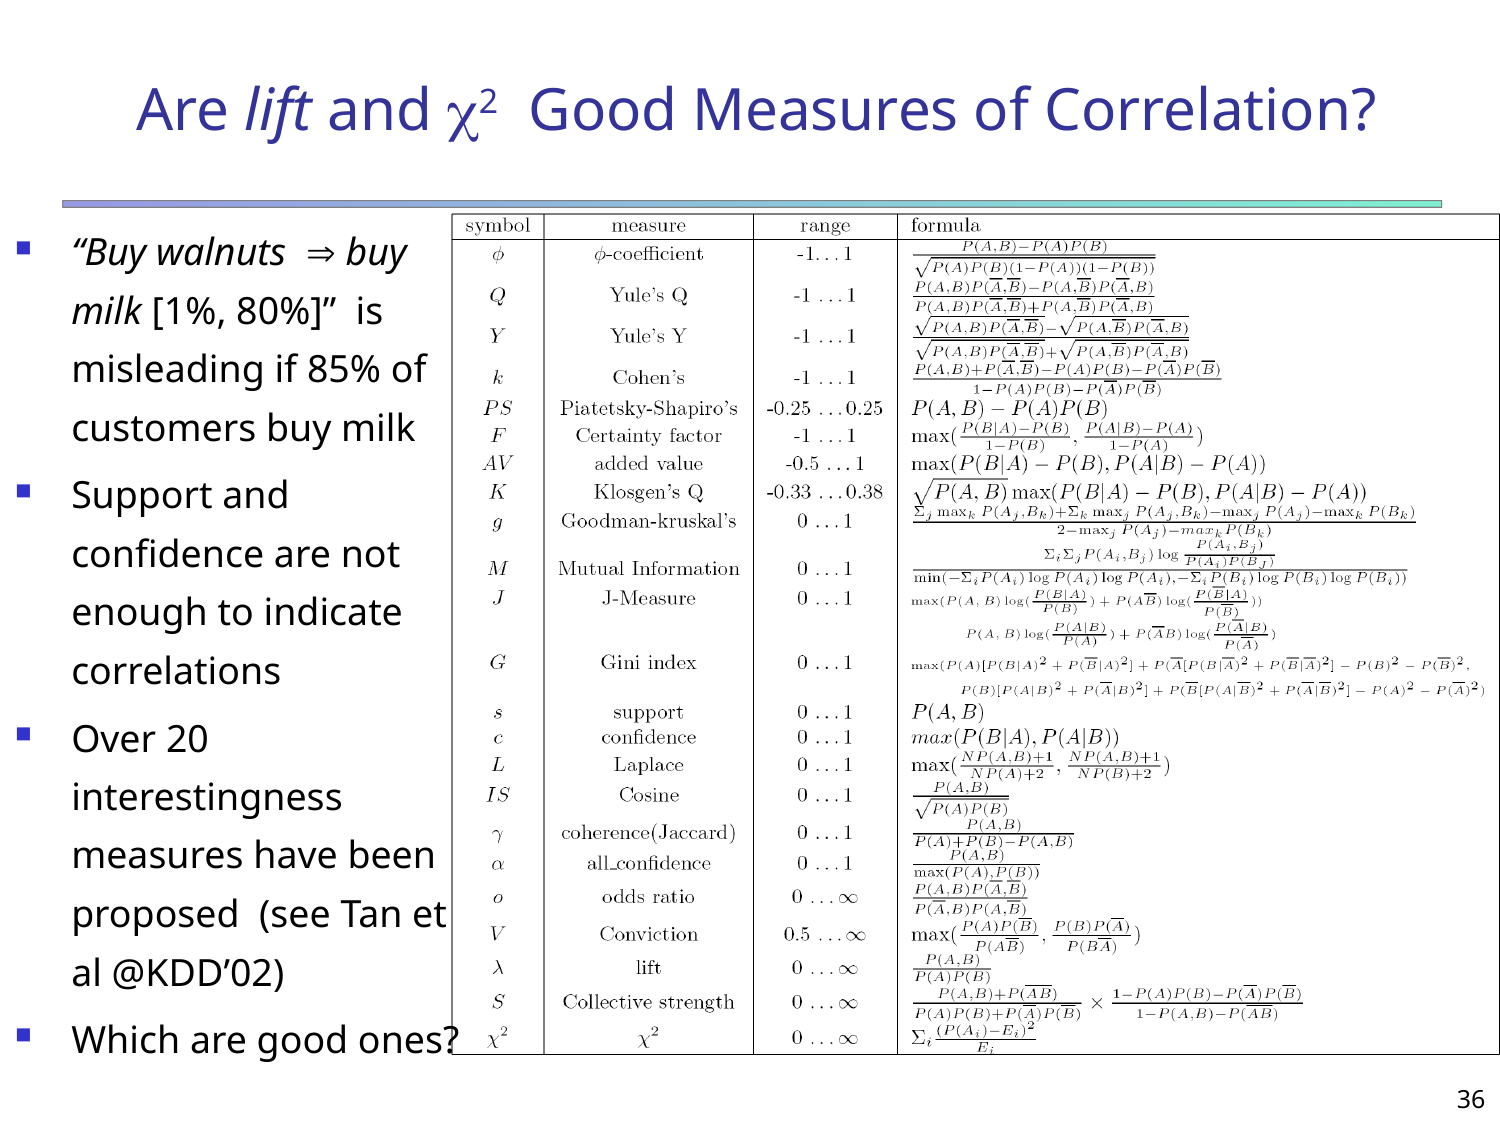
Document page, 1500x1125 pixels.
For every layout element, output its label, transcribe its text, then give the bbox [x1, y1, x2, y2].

text_box [488, 212, 1500, 1057]
list “Buy walnuts  buy milk [1%, 80%]” is misleading if 85% of customers buy milk Support and confidence are not enough to indicate correlations Over 20 interestingness measures have been proposed (see Tan et al @KDD’02) Which are good ones? [0, 207, 488, 1114]
text_box <number> [1187, 1062, 1500, 1125]
title Are lift and 2 Good Measures of Correlation? [0, 49, 1500, 150]
